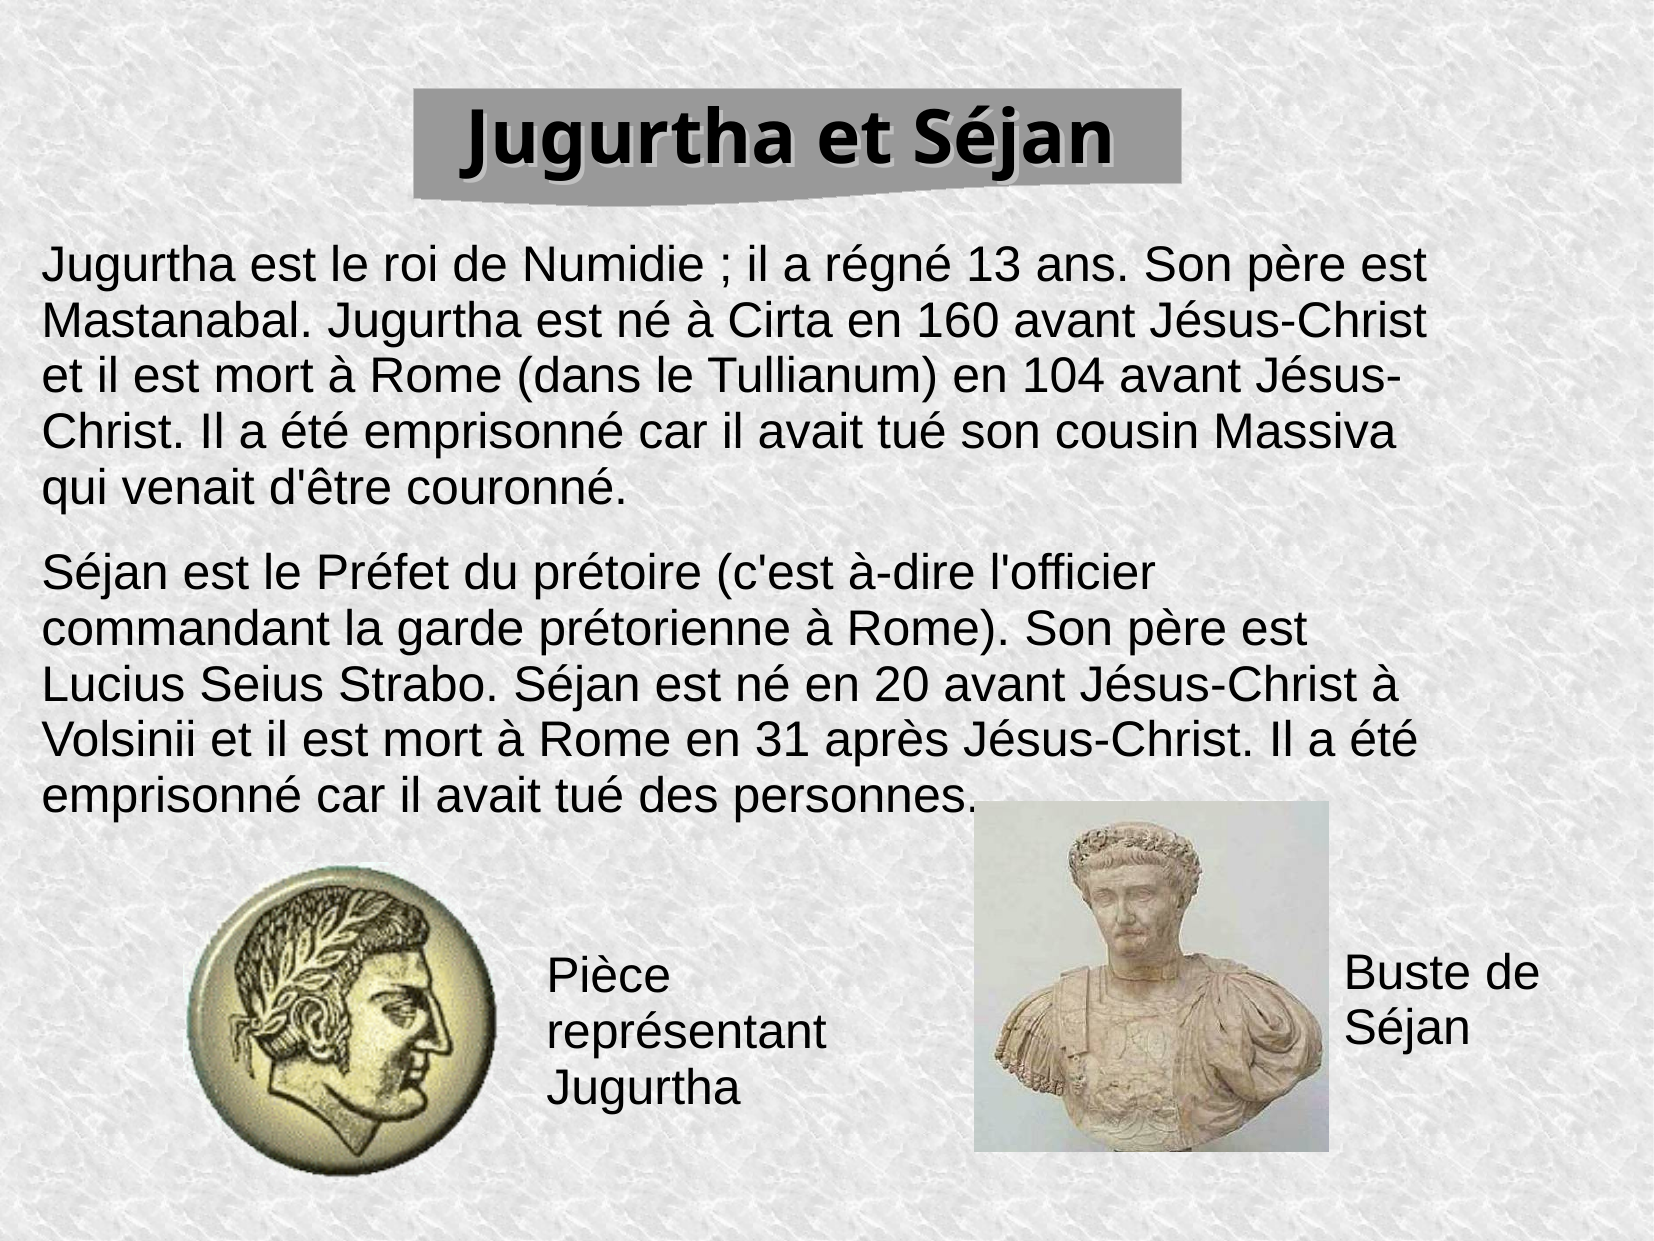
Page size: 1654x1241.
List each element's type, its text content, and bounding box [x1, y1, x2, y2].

text_box Pièce représentant Jugurtha [531, 939, 857, 1123]
list Jugurtha est le roi de Numidie ; il a régné 13 ans. Son père est Mastanabal. Jugurtha est né à Cirta en 160 avant Jésus-Christ et il est mort à Rome (dans le Tullianum) en 104 avant Jésus-Christ. Il a été emprisonné car il avait tué son cousin Massiva qui venait d'être couronné. Séjan est le Préfet du prétoire (c'est à-dire l'officier commandant la garde prétorienne à Rome). Son père est Lucius Seius Strabo. Séjan est né en 20 avant Jésus-Christ à Volsinii et il est mort à Rome en 31 après Jésus-Christ. Il a été emprisonné car il avait tué des personnes. [0, 236, 1459, 824]
title Jugurtha et Séjan [59, 29, 1548, 237]
text_box Buste de Séjan [1328, 936, 1625, 1063]
picture [0, 0, 1654, 1241]
